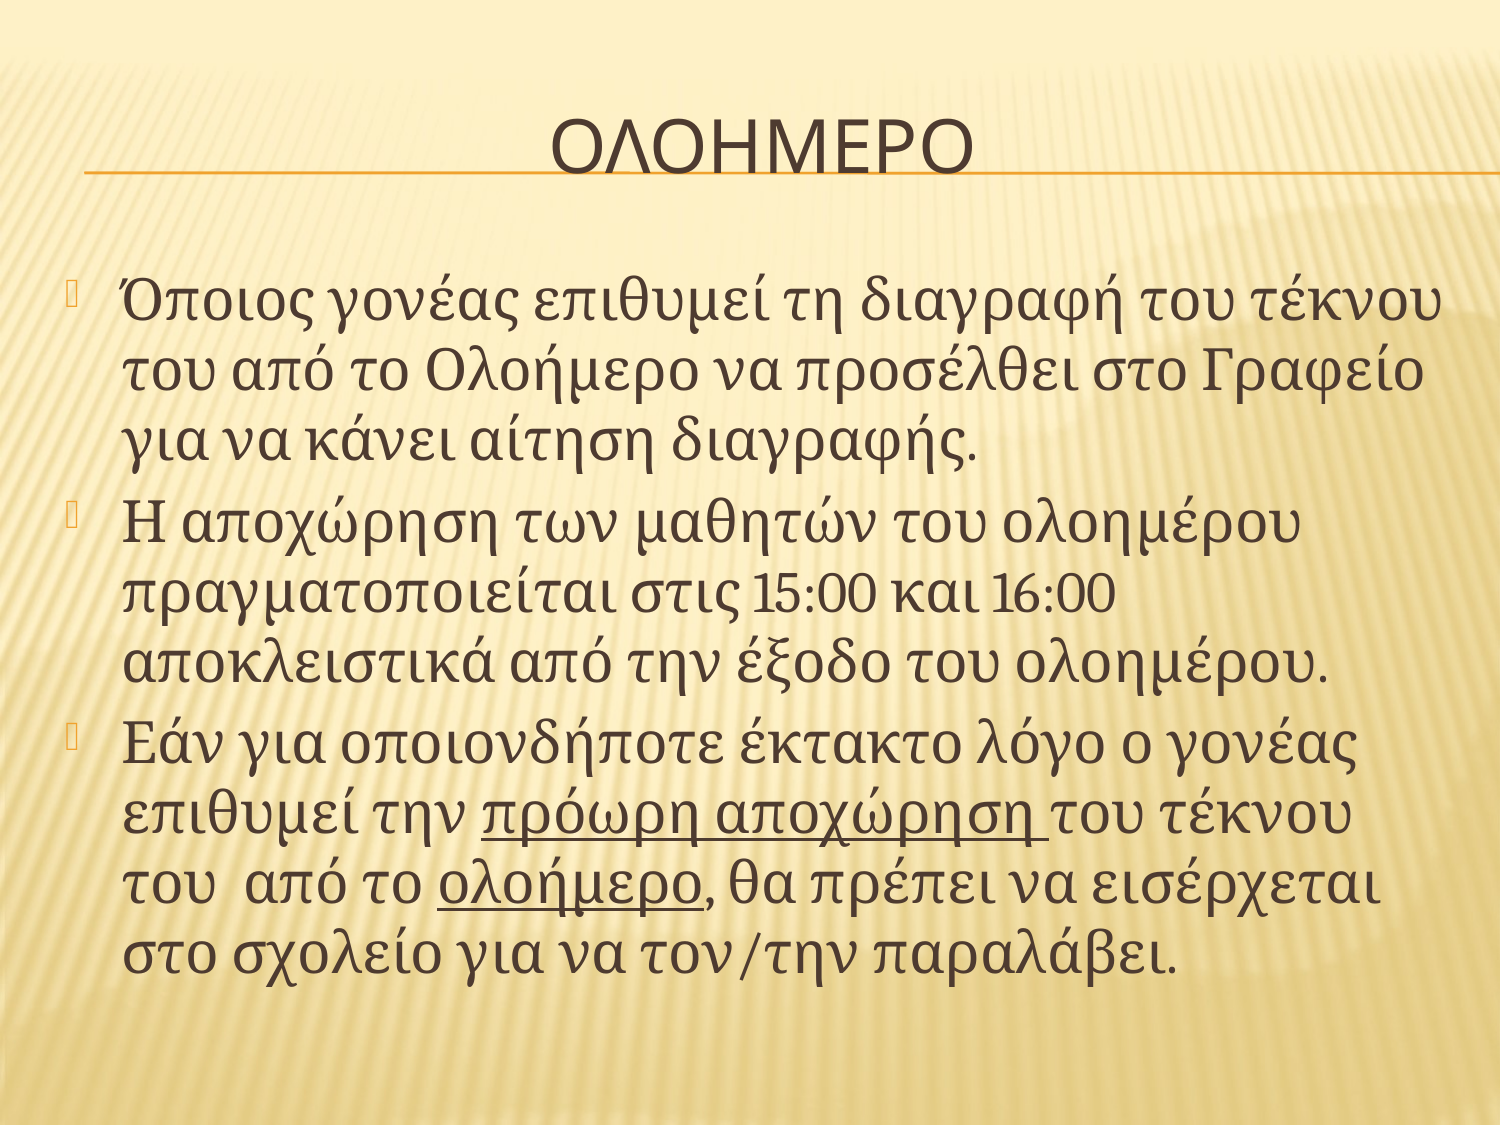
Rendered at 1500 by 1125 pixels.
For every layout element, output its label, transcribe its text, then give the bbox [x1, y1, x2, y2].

list Όποιος γονέας επιθυμεί τη διαγραφή του τέκνου του από το Ολοήμερο να προσέλθει στο Γραφείο για να κάνει αίτηση διαγραφής. Η αποχώρηση των μαθητών του ολοημέρου πραγματοποιείται στις 15:00 και 16:00 αποκλειστικά από την έξοδο του ολοημέρου. Εάν για οποιονδήποτε έκτακτο λόγο ο γονέας επιθυμεί την πρόωρη αποχώρηση του τέκνου του από το ολοήμερο, θα πρέπει να εισέρχεται στο σχολείο για να τον/την παραλάβει. [50, 254, 1475, 998]
picture [0, 0, 1500, 1125]
title ολοημερο [50, 75, 1475, 213]
